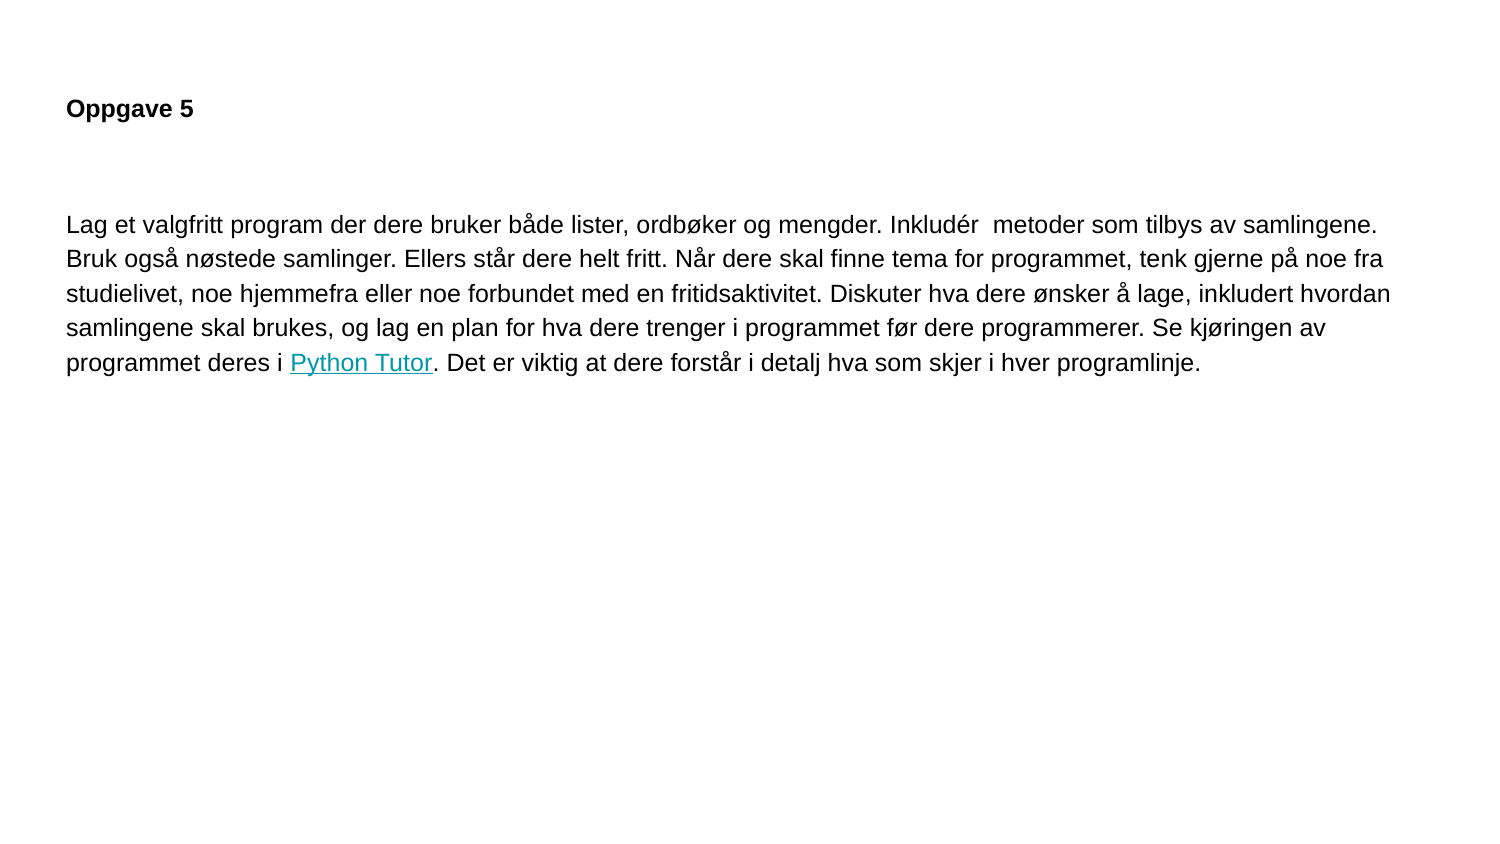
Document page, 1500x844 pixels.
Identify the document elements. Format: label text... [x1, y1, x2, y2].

title Oppgave 5 [51, 72, 1449, 167]
list Lag et valgfritt program der dere bruker både lister, ordbøker og mengder. Inkludér metoder som tilbys av samlingene. Bruk også nøstede samlinger. Ellers står dere helt fritt. Når dere skal finne tema for programmet, tenk gjerne på noe fra studielivet, noe hjemmefra eller noe forbundet med en fritidsaktivitet. Diskuter hva dere ønsker å lage, inkludert hvordan samlingene skal brukes, og lag en plan for hva dere trenger i programmet før dere programmerer. Se kjøringen av programmet deres i Python Tutor. Det er viktig at dere forstår i detalj hva som skjer i hver programlinje. [51, 189, 1449, 750]
